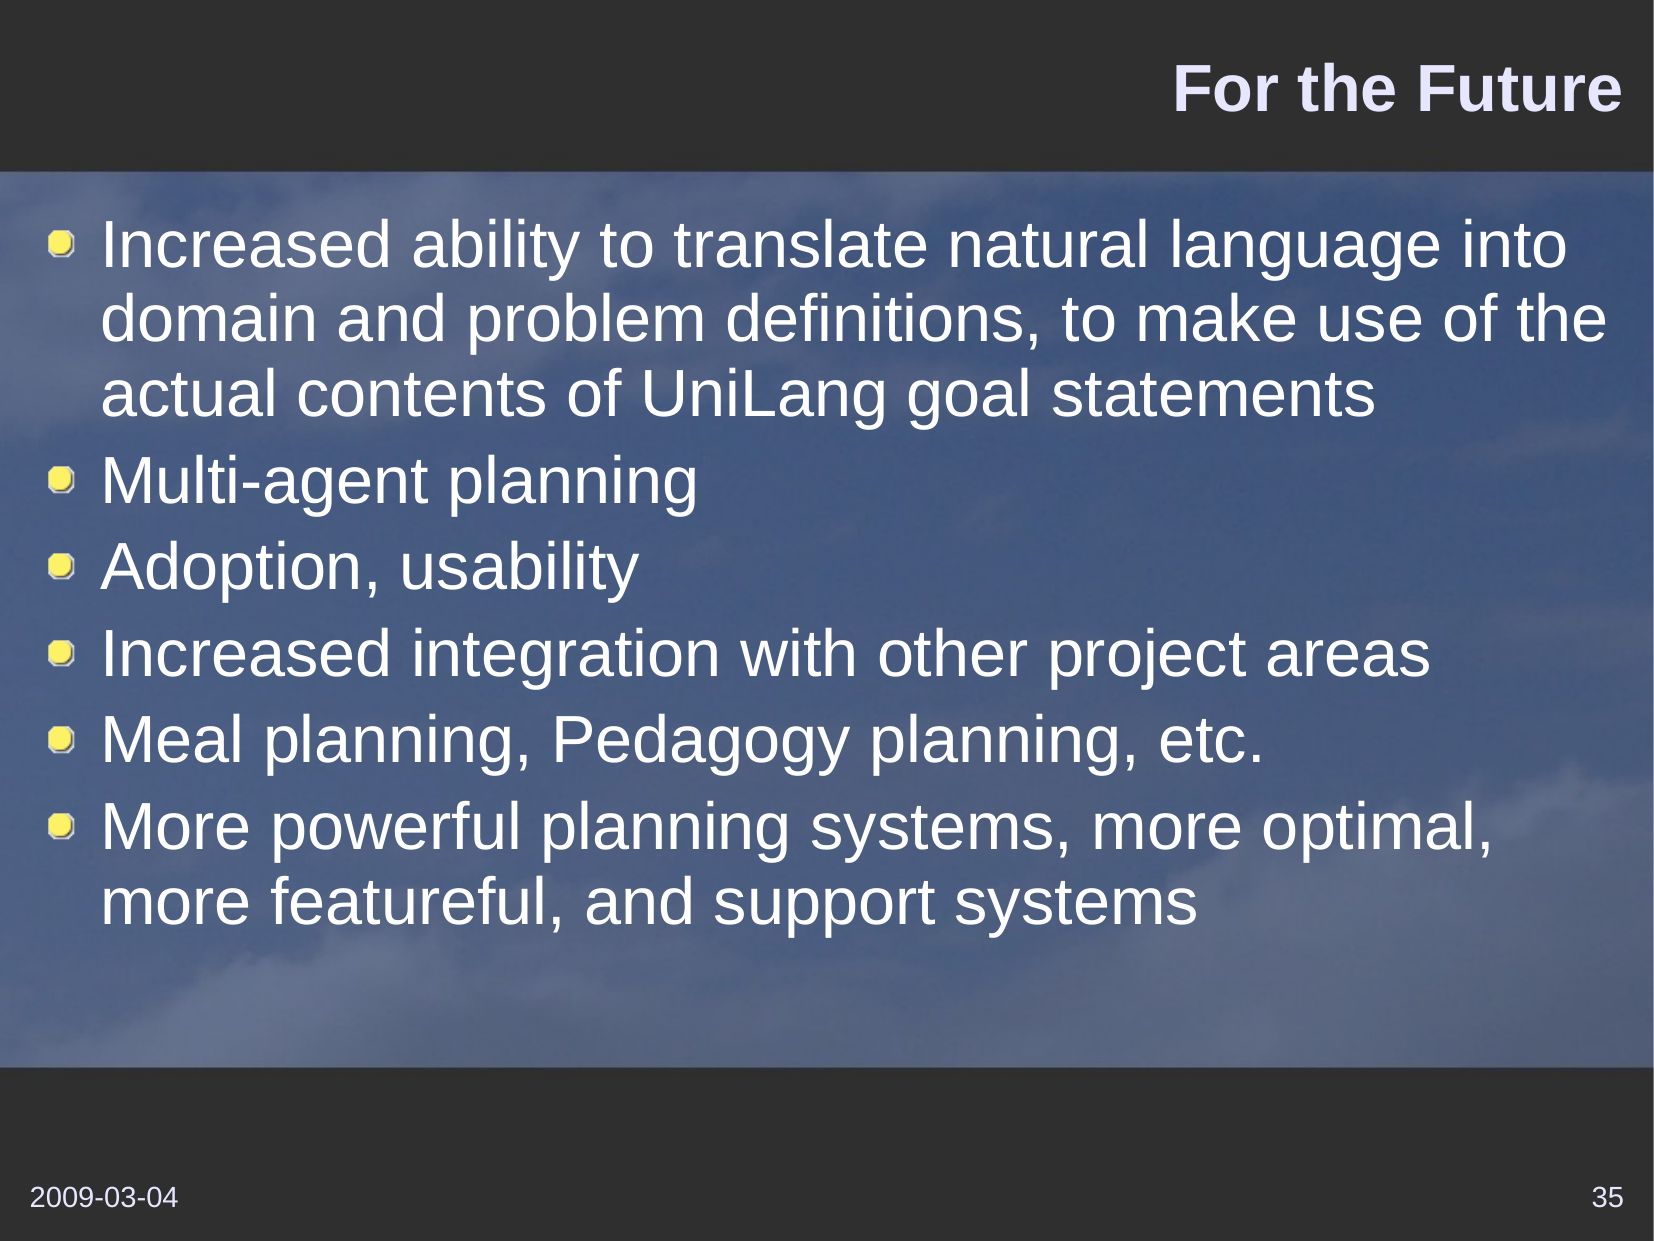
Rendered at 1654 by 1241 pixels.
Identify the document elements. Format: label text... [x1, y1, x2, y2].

title For the Future [29, 36, 1625, 141]
list Increased ability to translate natural language into domain and problem definitions, to make use of the actual contents of UniLang goal statements Multi-agent planning Adoption, usability Increased integration with other project areas Meal planning, Pedagogy planning, etc. More powerful planning systems, more optimal, more featureful, and support systems [29, 206, 1625, 1026]
picture [0, 0, 1654, 1241]
